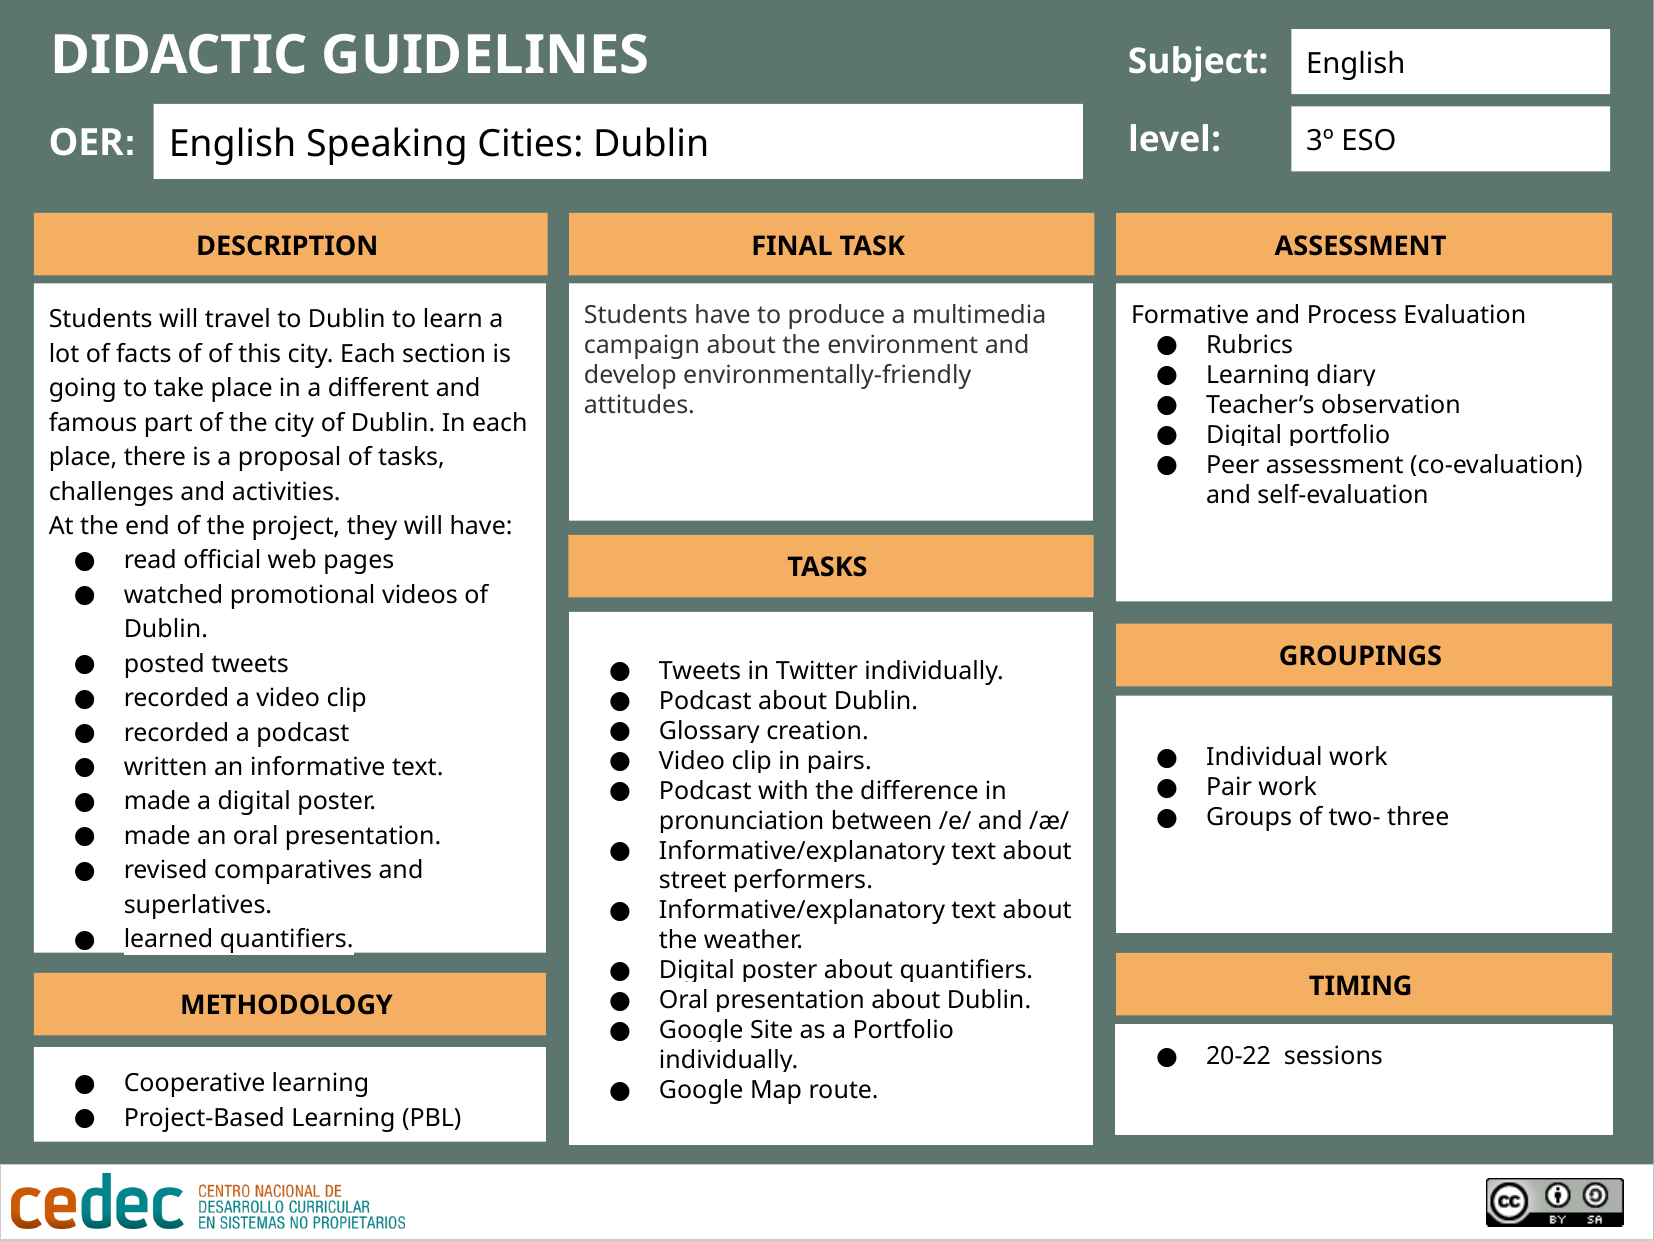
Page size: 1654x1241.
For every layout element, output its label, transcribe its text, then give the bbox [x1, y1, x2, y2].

text_box ASSESSMENT [1116, 212, 1613, 276]
text_box English Speaking Cities: Dublin [153, 103, 1083, 179]
text_box Tweets in Twitter individually. Podcast about Dublin. Glossary creation. Video clip in pairs. Podcast with the difference in pronunciation between /e/ and /æ/ Informative/explanatory text about street performers. Informative/explanatory text about the weather. Digital poster about quantifiers. Oral presentation about Dublin. Google Site as a Portfolio individually. Google Map route. [569, 611, 1093, 1145]
text_box 3º ESO [1291, 106, 1611, 172]
text_box Formative and Process Evaluation Rubrics Learning diary Teacher’s observation Digital portfolio Peer assessment (co-evaluation) and self-evaluation [1116, 283, 1613, 602]
text_box TASKS [568, 534, 1094, 598]
text_box FINAL TASK [569, 212, 1095, 276]
text_box Individual work Pair work Groups of two- three [1116, 695, 1613, 933]
text_box Students have to produce a multimedia campaign about the environment and develop environmentally-friendly attitudes. [569, 283, 1093, 521]
text_box Cooperative learning Project-Based Learning (PBL) [33, 1047, 546, 1142]
text_box Subject: [1113, 30, 1291, 94]
text_box Students will travel to Dublin to learn a lot of facts of of this city. Each section is going to take place in a different and famous part of the city of Dublin. In each place, there is a proposal of tasks, challenges and activities. At the end of the project, they will have: read official web pages watched promotional videos of Dublin. posted tweets recorded a video clip recorded a podcast written an informative text. made a digital poster. made an oral presentation. revised comparatives and superlatives. learned quantifiers. [33, 283, 546, 953]
picture [1486, 1178, 1624, 1227]
text_box [0, 1164, 1654, 1241]
text_box GROUPINGS [1116, 623, 1613, 687]
picture [11, 1173, 405, 1229]
text_box English [1291, 29, 1611, 95]
text_box DESCRIPTION [33, 212, 548, 276]
text_box TIMING [1116, 952, 1613, 1016]
text_box OER: [33, 110, 153, 174]
text_box METHODOLOGY [33, 972, 546, 1036]
text_box level: [1113, 109, 1303, 173]
text_box 20-22 sessions [1116, 1024, 1613, 1135]
text_box DIDACTIC GUIDELINES [35, 11, 1028, 110]
